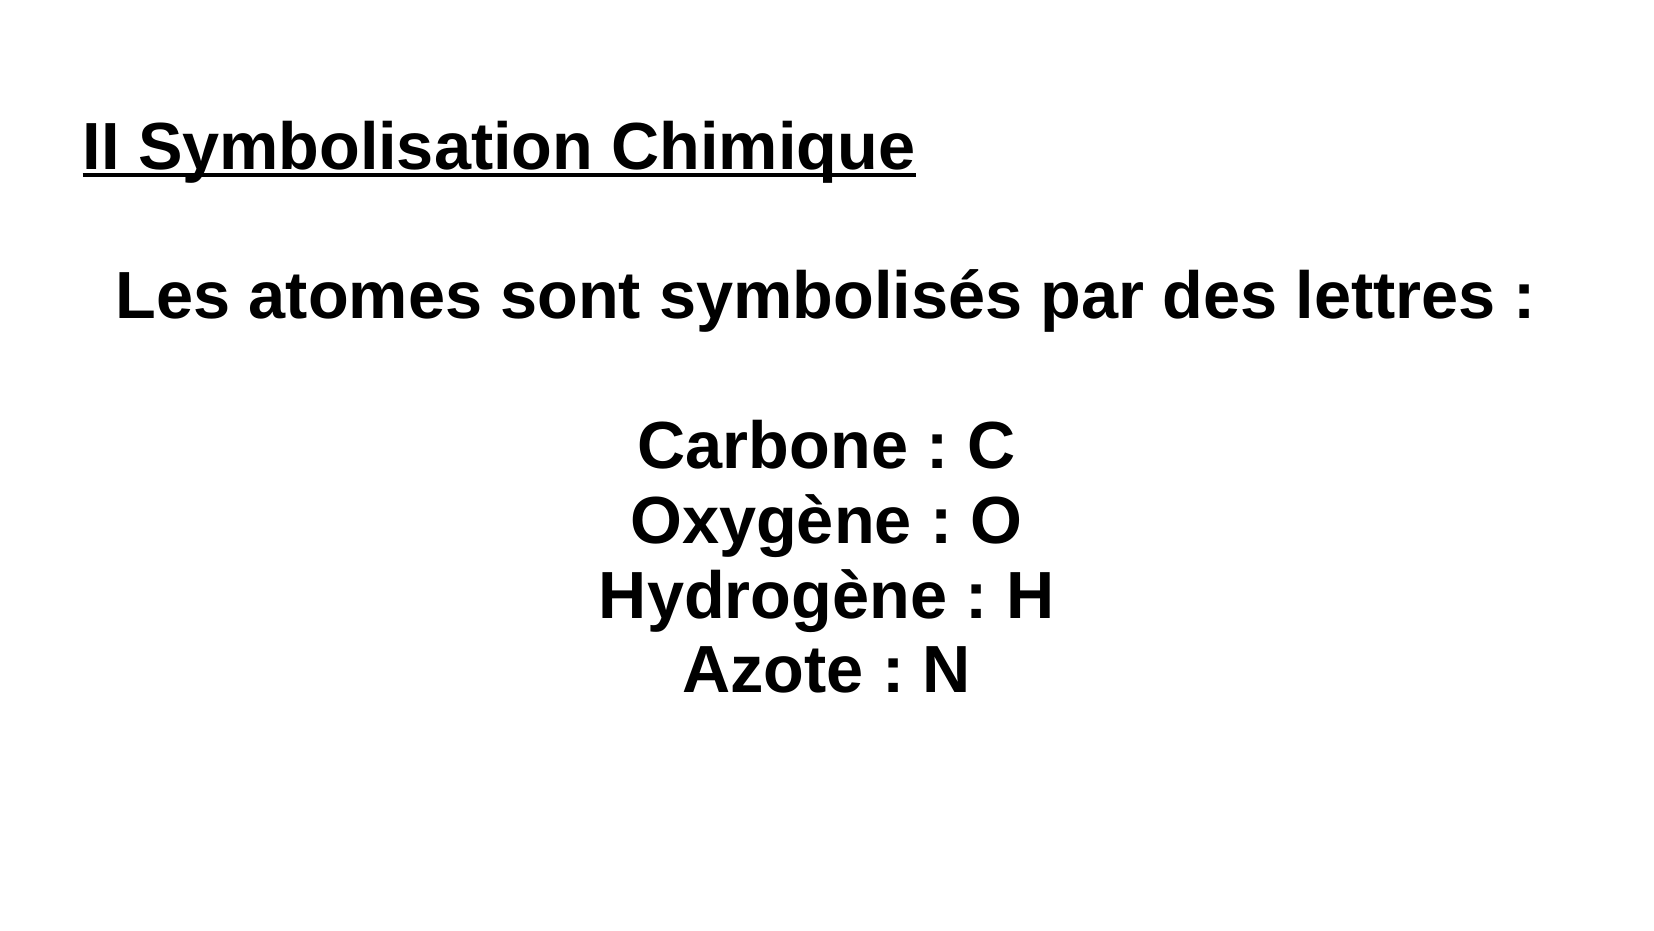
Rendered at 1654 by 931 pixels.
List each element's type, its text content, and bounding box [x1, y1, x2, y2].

subtitle II Symbolisation Chimique Les atomes sont symbolisés par des lettres : Carbone : C Oxygène : O Hydrogène : H Azote : N [82, 59, 1571, 758]
